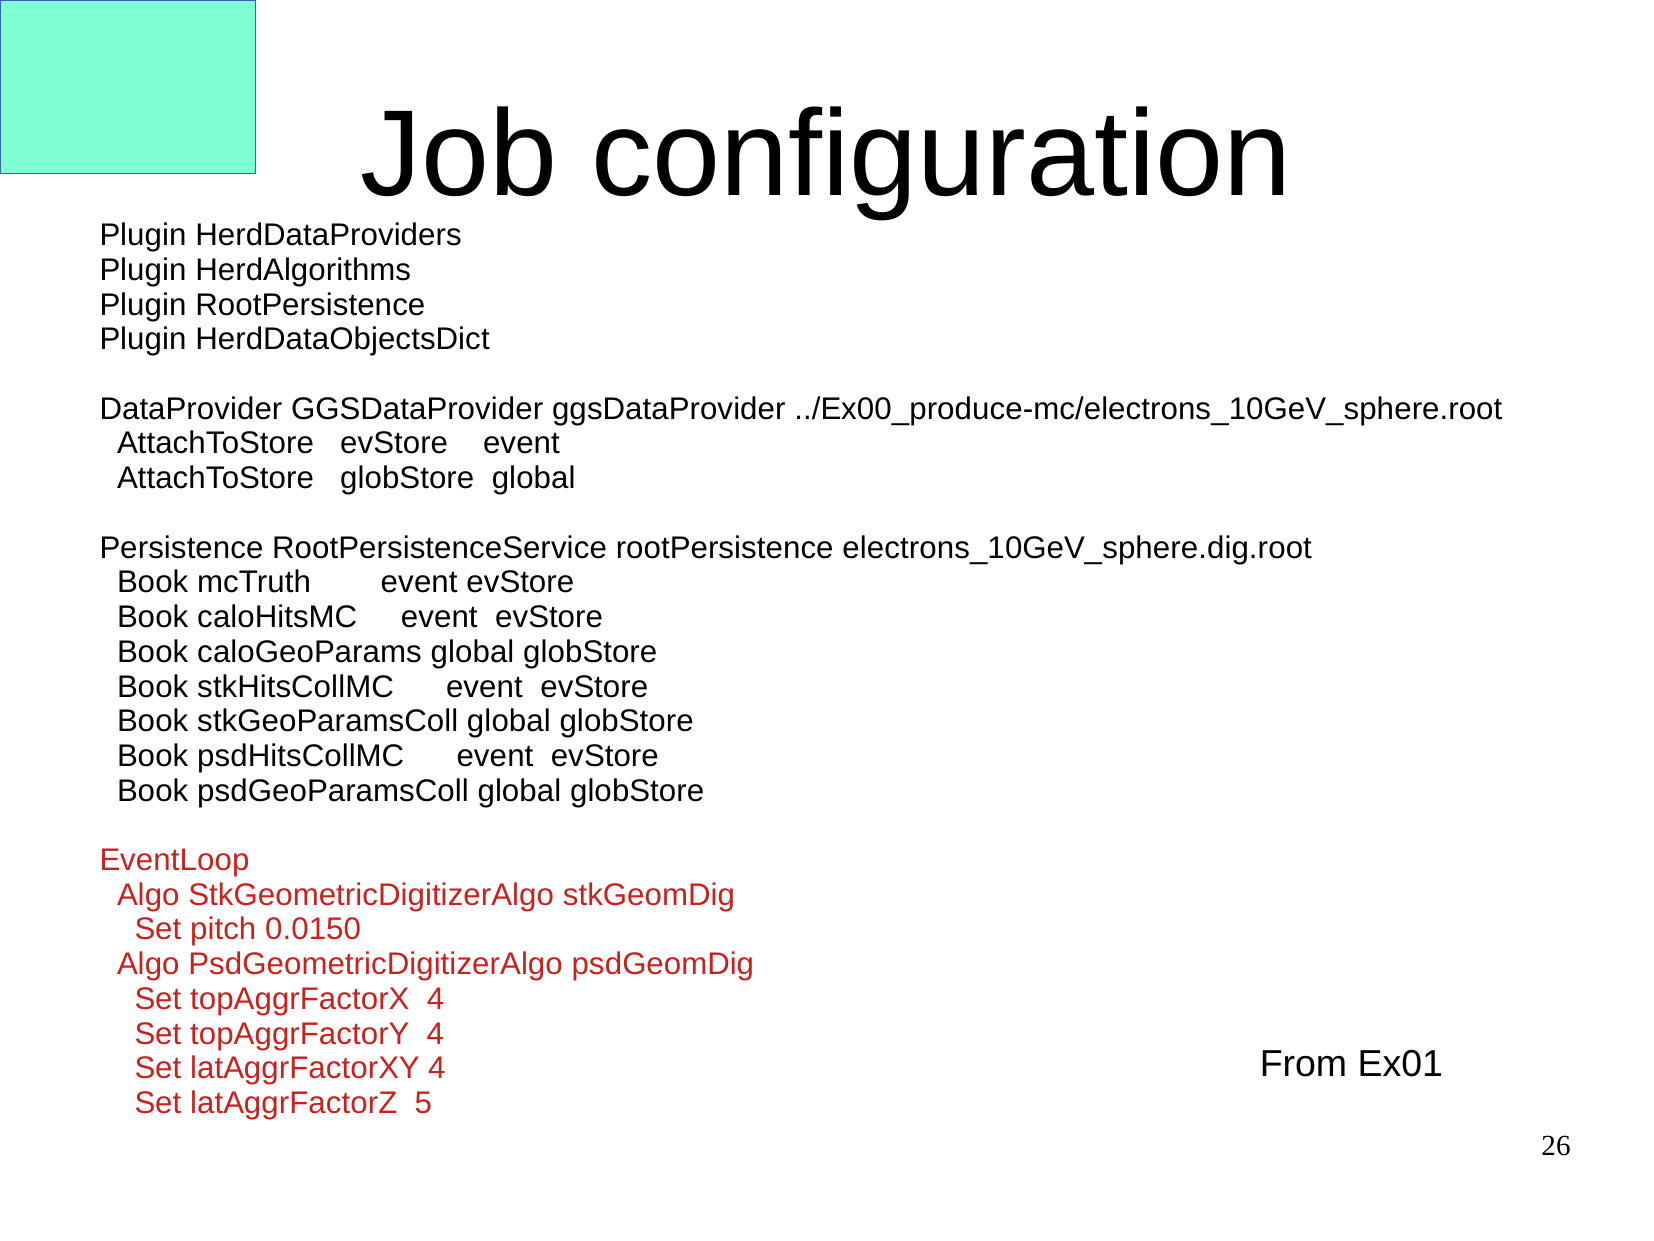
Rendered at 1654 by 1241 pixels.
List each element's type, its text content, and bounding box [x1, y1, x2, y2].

text_box [0, 0, 256, 174]
text_box Plugin HerdDataProviders Plugin HerdAlgorithms Plugin RootPersistence Plugin HerdDataObjectsDict DataProvider GGSDataProvider ggsDataProvider ../Ex00_produce-mc/electrons_10GeV_sphere.root AttachToStore evStore event AttachToStore globStore global Persistence RootPersistenceService rootPersistence electrons_10GeV_sphere.dig.root Book mcTruth event evStore Book caloHitsMC event evStore Book caloGeoParams global globStore Book stkHitsCollMC event evStore Book stkGeoParamsColl global globStore Book psdHitsCollMC event evStore Book psdGeoParamsColl global globStore EventLoop Algo StkGeometricDigitizerAlgo stkGeomDig Set pitch 0.0150 Algo PsdGeometricDigitizerAlgo psdGeomDig Set topAggrFactorX 4 Set topAggrFactorY 4 Set latAggrFactorXY 4 Set latAggrFactorZ 5 [84, 210, 1561, 1171]
title Job configuration [82, 49, 1571, 257]
text_box From Ex01 [1245, 1035, 1651, 1092]
